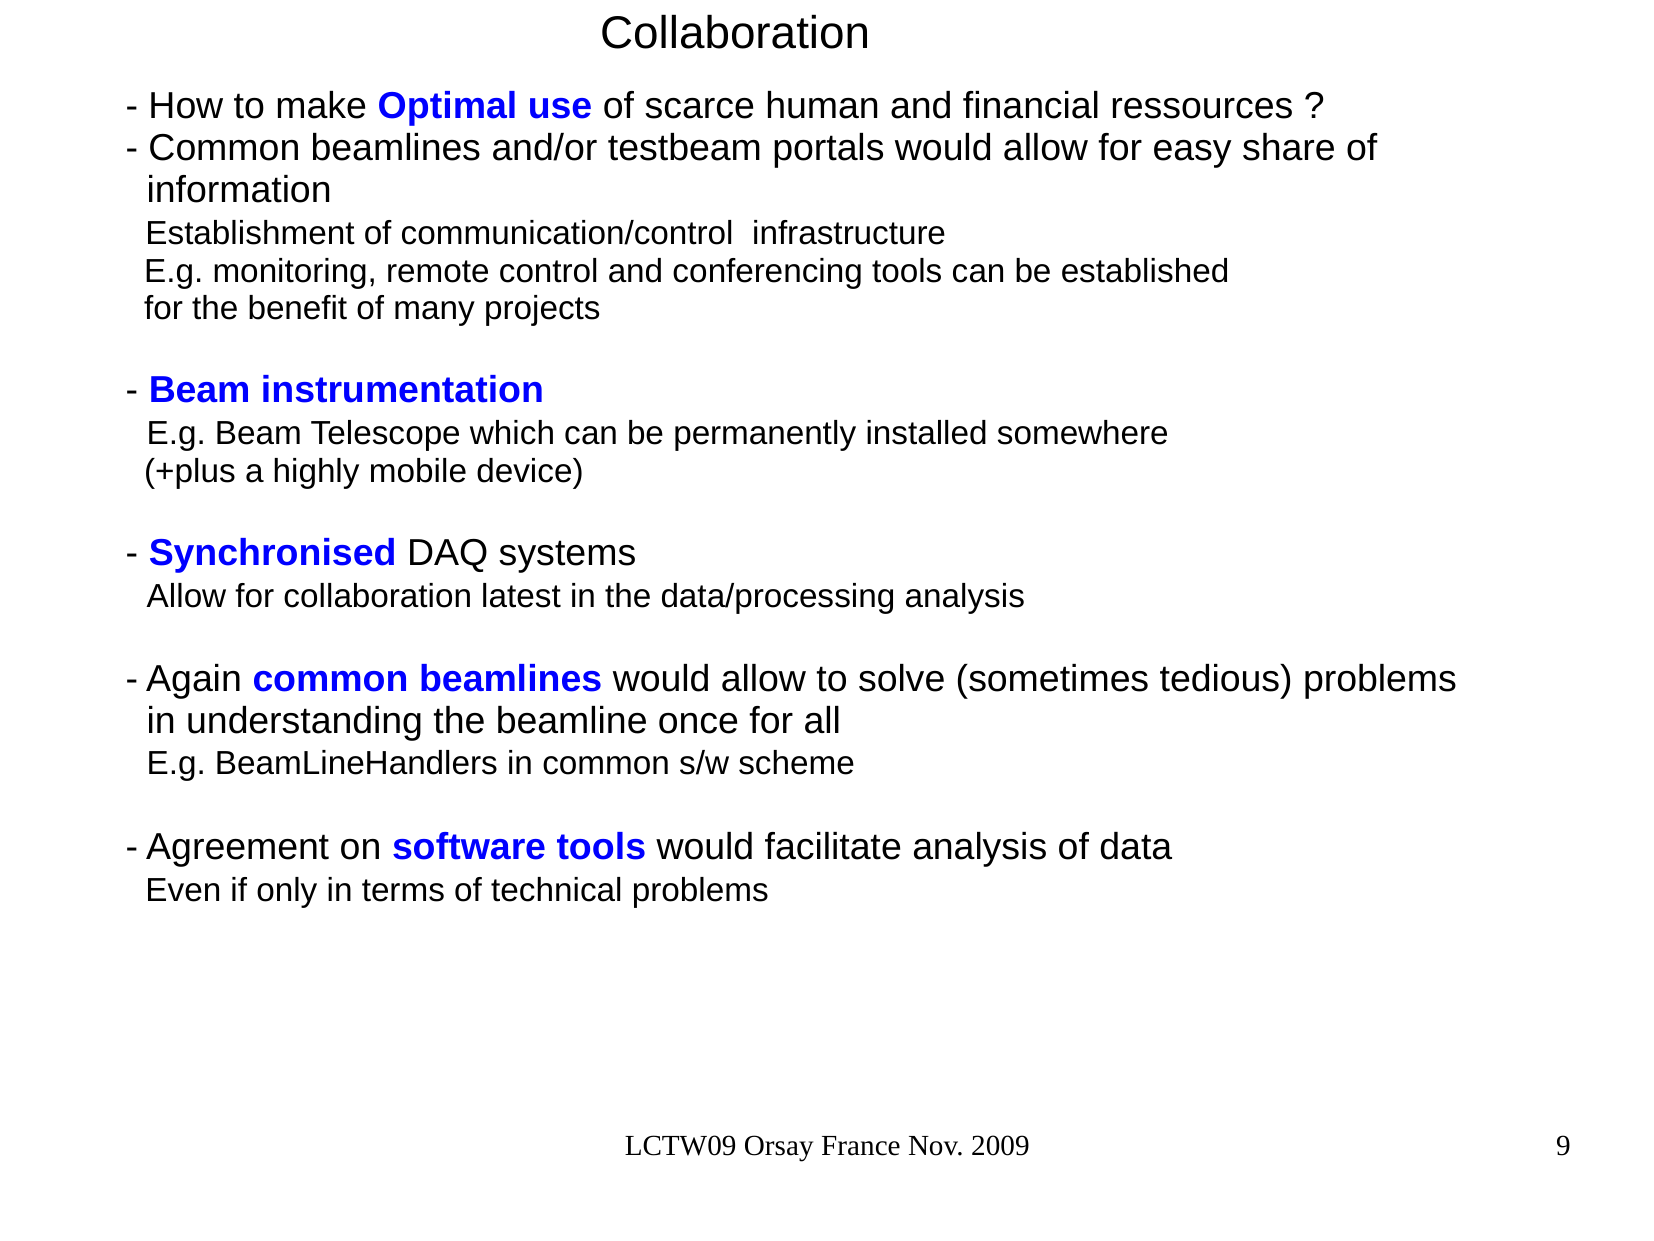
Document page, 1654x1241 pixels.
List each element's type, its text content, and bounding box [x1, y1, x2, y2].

text_box Collaboration [585, 0, 886, 76]
text_box - How to make Optimal use of scarce human and financial ressources ? - Common beamlines and/or testbeam portals would allow for easy share of information Establishment of communication/control infrastructure E.g. monitoring, remote control and conferencing tools can be established for the benefit of many projects - Beam instrumentation E.g. Beam Telescope which can be permanently installed somewhere (+plus a highly mobile device) - Synchronised DAQ systems Allow for collaboration latest in the data/processing analysis - Again common beamlines would allow to solve (sometimes tedious) problems in understanding the beamline once for all E.g. BeamLineHandlers in common s/w scheme - Agreement on software tools would facilitate analysis of data Even if only in terms of technical problems [110, 76, 1473, 1193]
